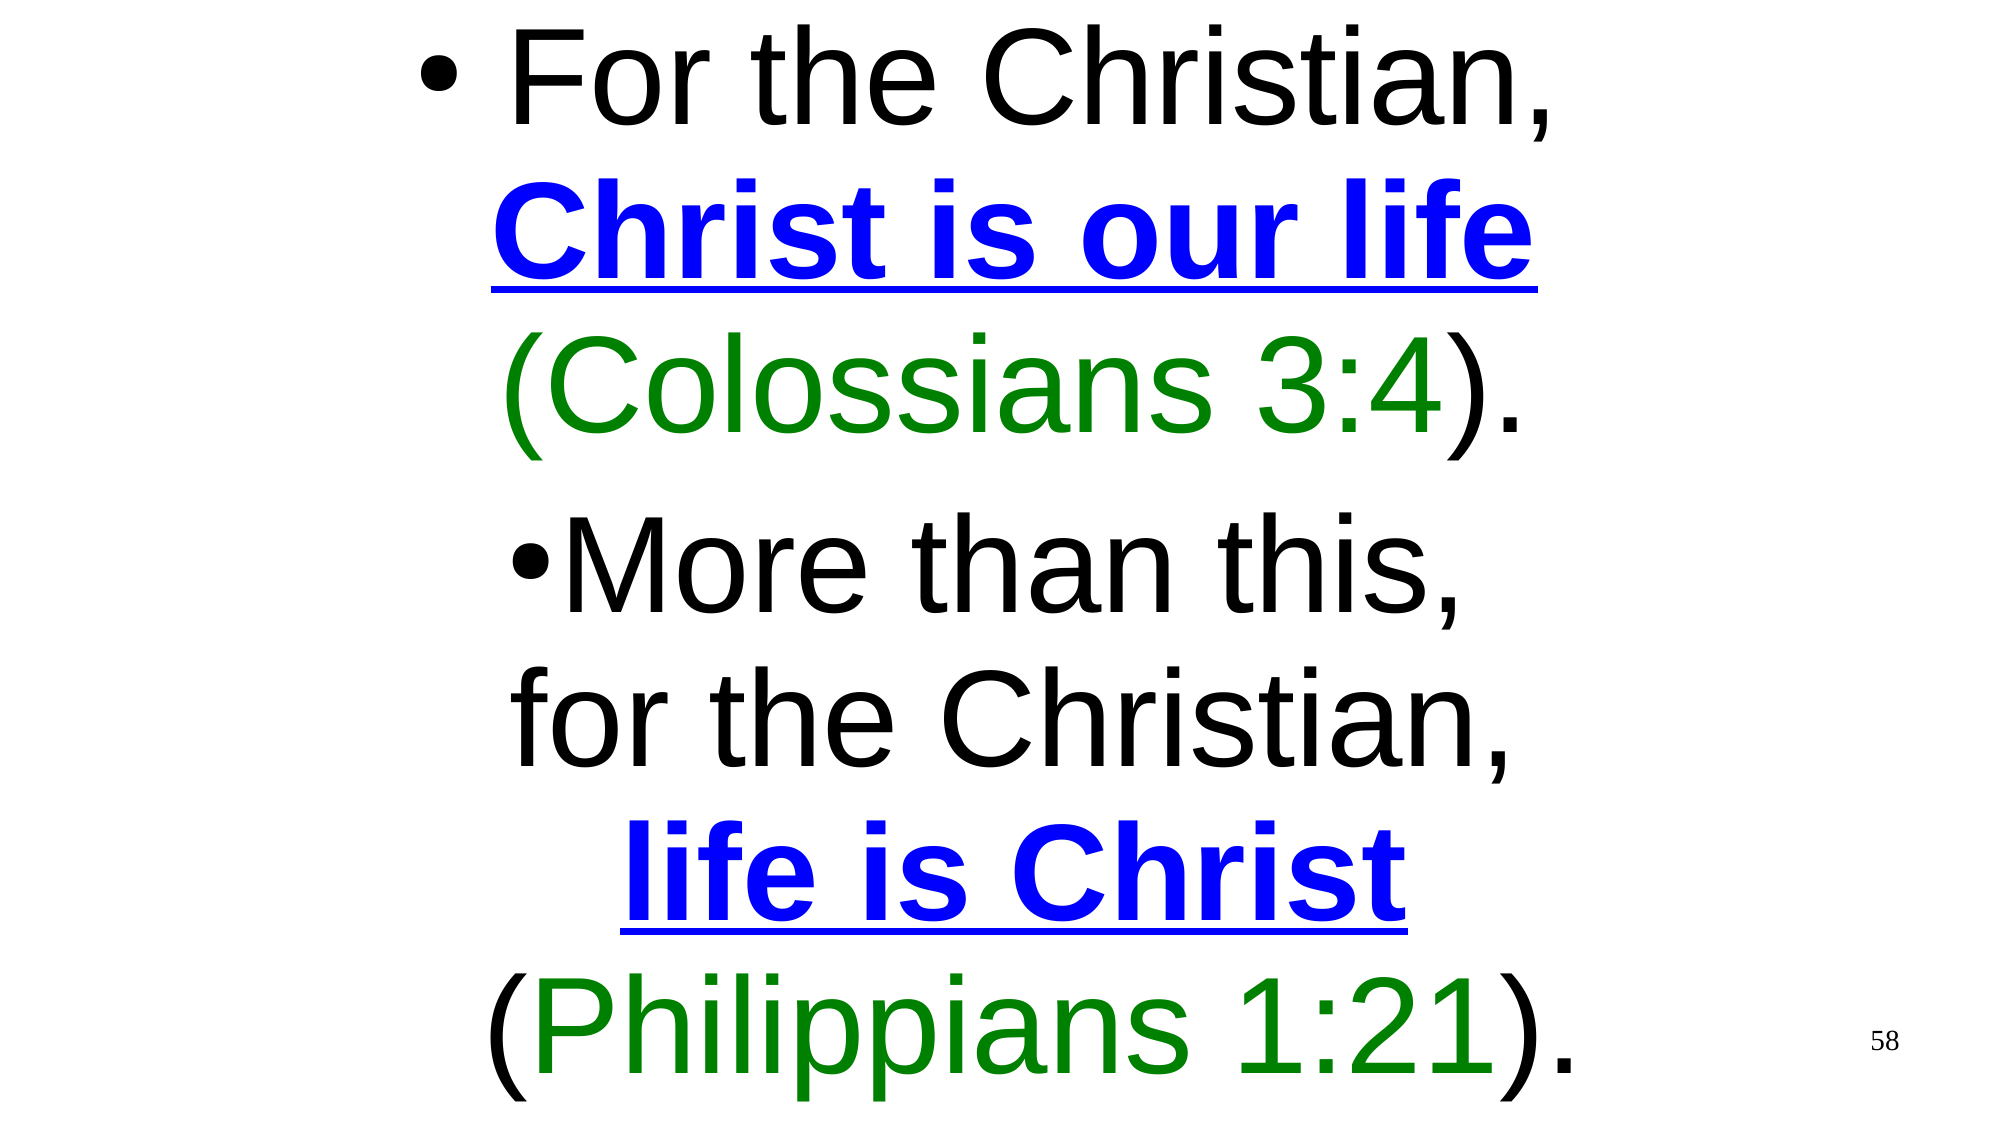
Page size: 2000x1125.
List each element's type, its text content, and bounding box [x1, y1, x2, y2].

list For the Christian, Christ is our life (Colossians 3:4). More than this, for the Christian, life is Christ (Philippians 1:21). [0, 0, 1996, 1123]
